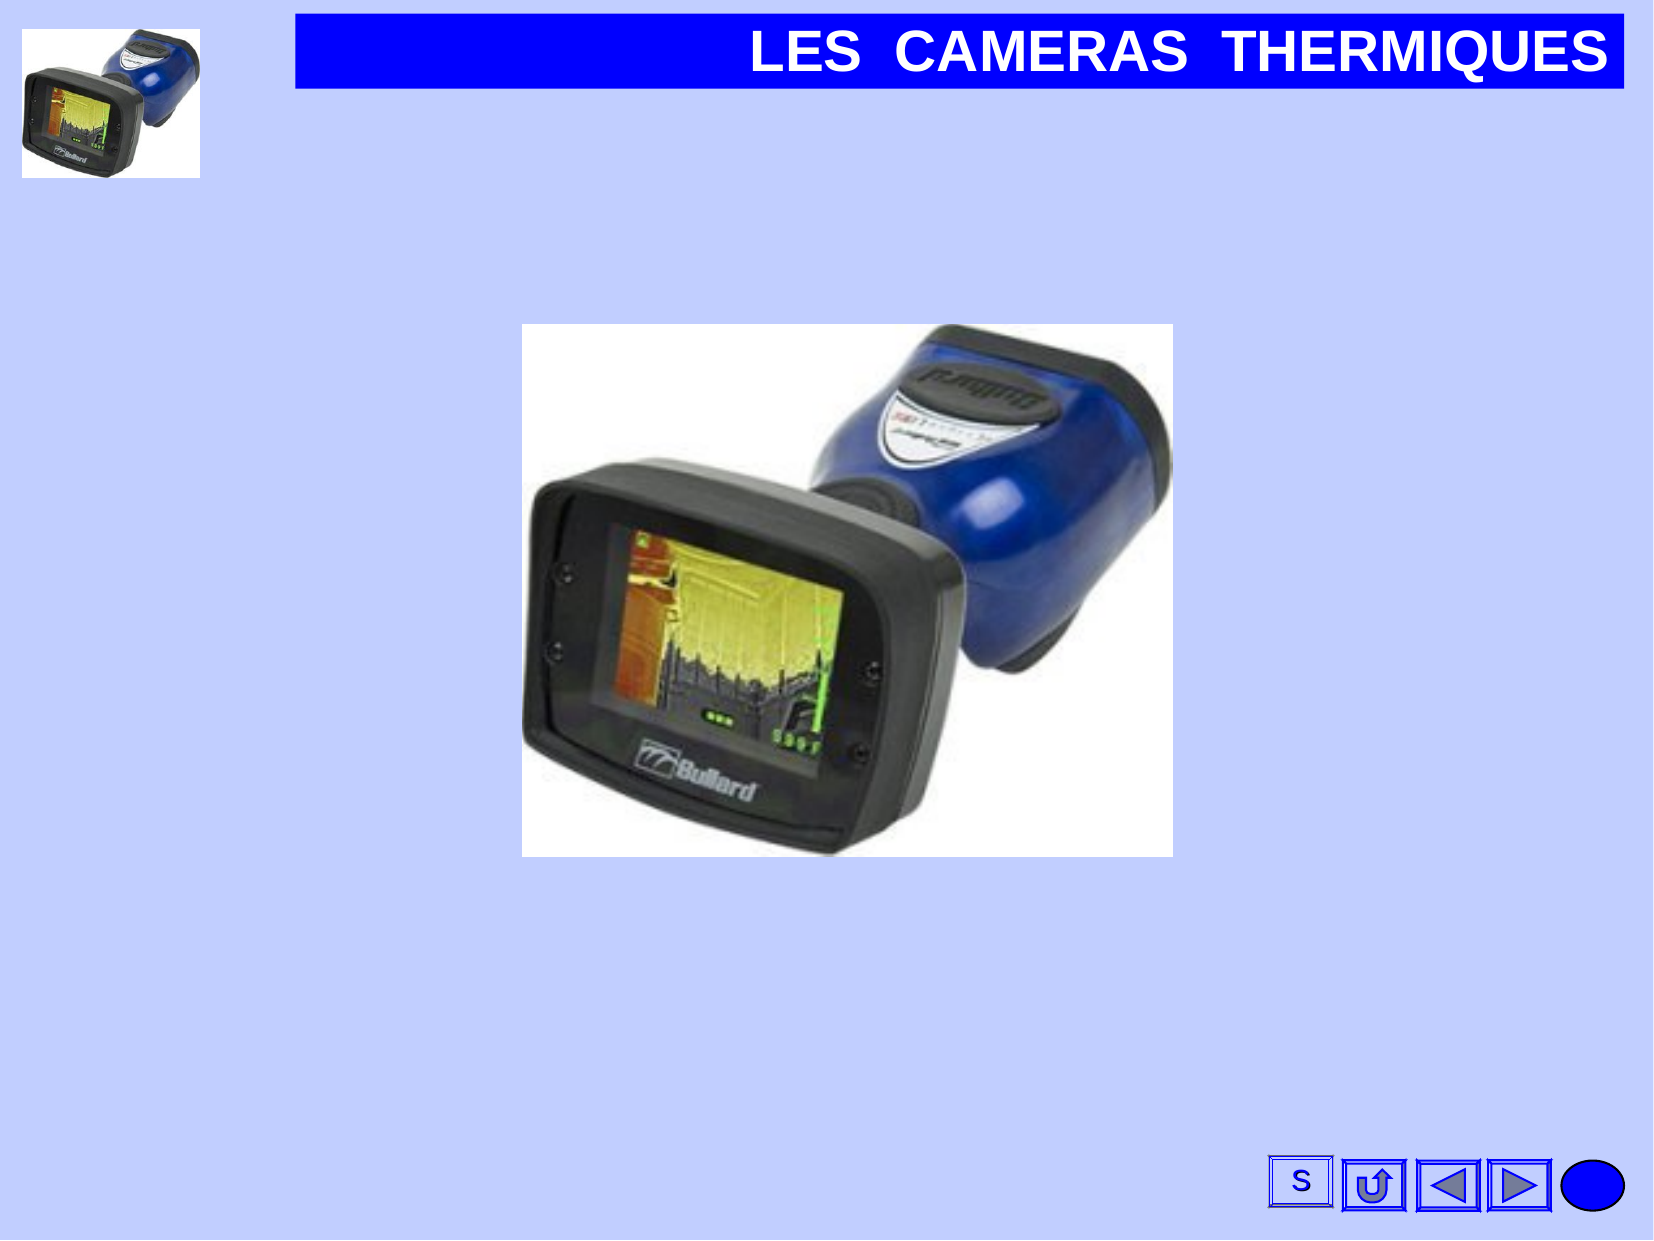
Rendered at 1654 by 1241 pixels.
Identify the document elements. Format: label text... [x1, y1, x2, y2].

picture [522, 324, 1173, 857]
text_box [1561, 1160, 1625, 1211]
picture [22, 29, 200, 178]
text_box LES CAMERAS THERMIQUES [295, 13, 1625, 89]
